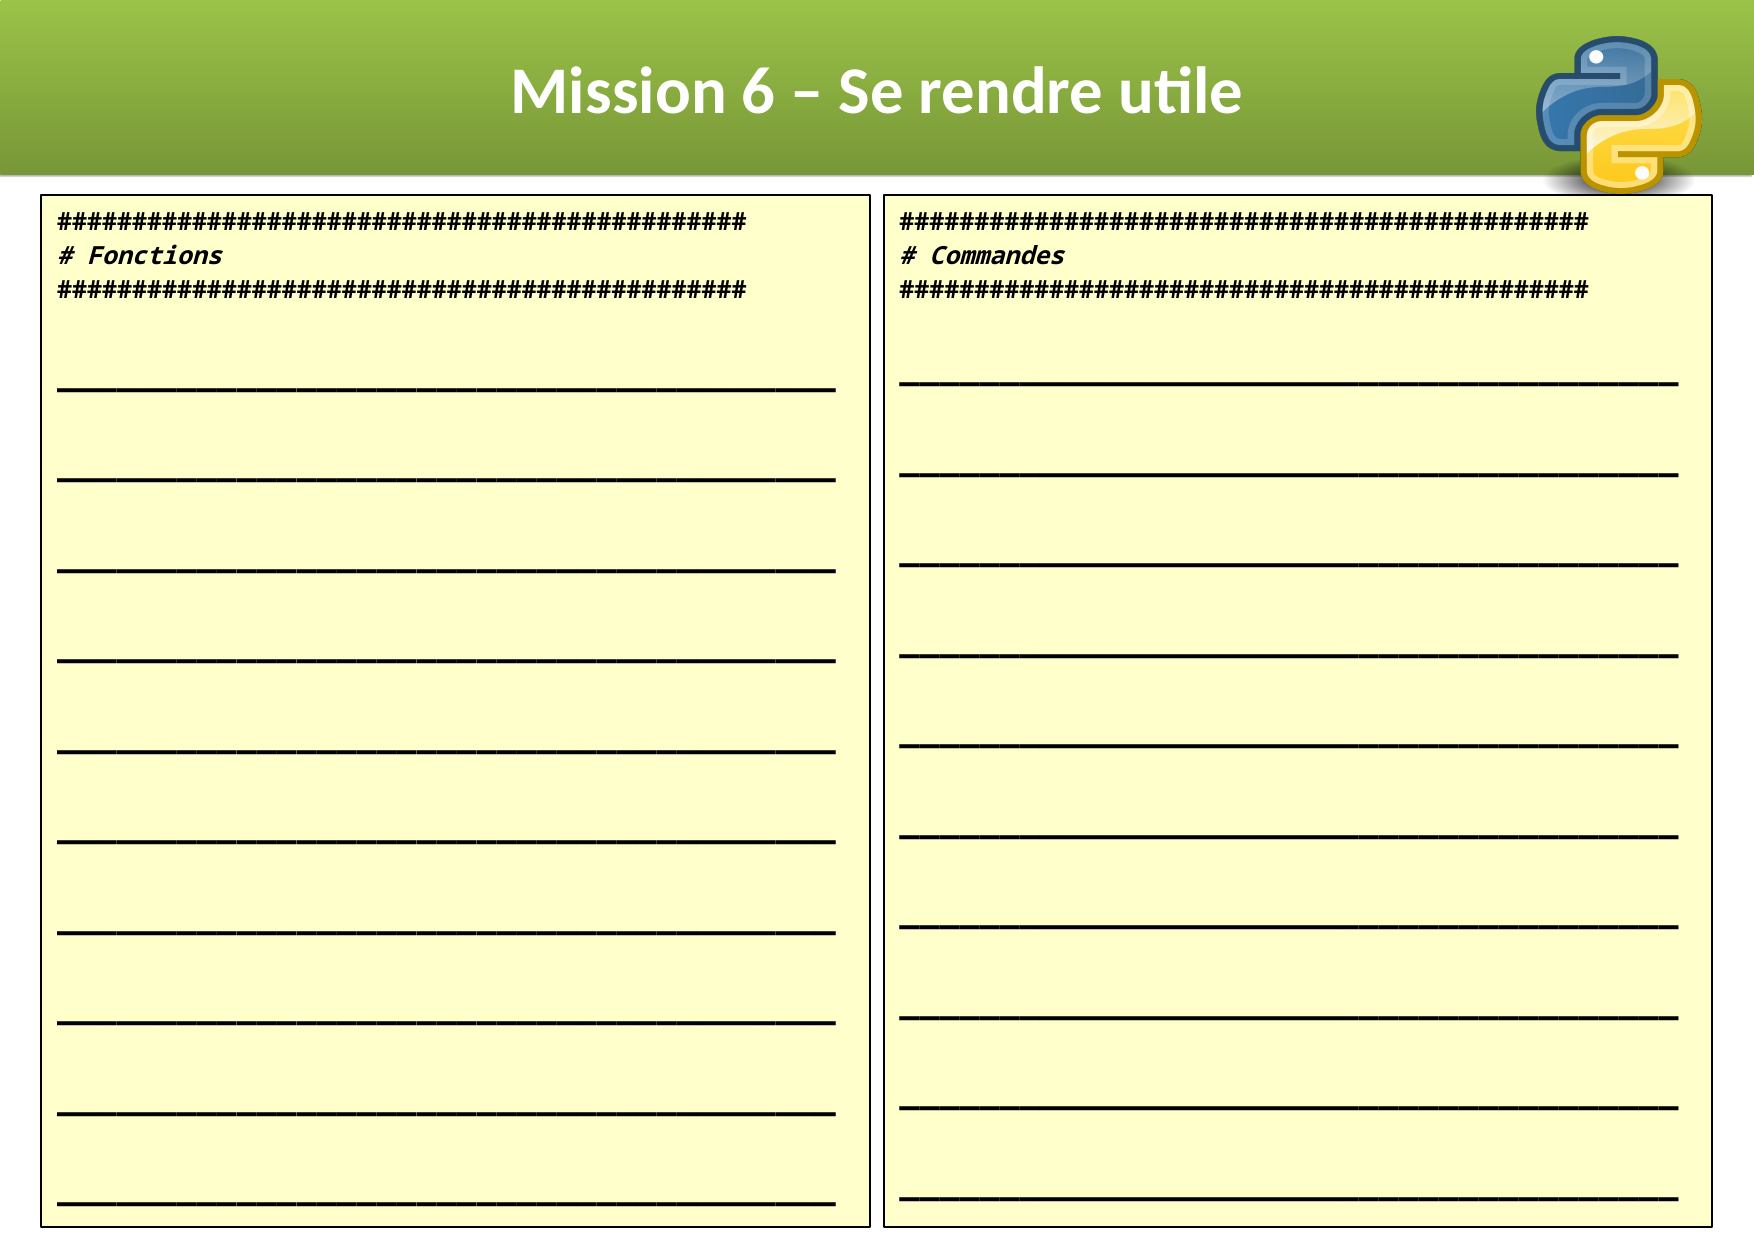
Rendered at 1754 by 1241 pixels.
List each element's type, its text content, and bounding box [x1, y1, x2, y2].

picture [1525, 32, 1713, 195]
text_box Mission 6 – Se rendre utile [0, 0, 1754, 175]
text_box ############################################## # Fonctions ############################################## _______________________________________ _______________________________________ _______________________________________ _______________________________________ _______________________________________ _______________________________________ _______________________________________ _______________________________________ _______________________________________ _______________________________________ _______________________________________ _______________________________________ _______________________________________ _______________________________________ [41, 195, 871, 1228]
text_box ############################################## # Commandes ############################################## _______________________________________ _______________________________________ _______________________________________ _______________________________________ _______________________________________ _______________________________________ _______________________________________ _______________________________________ _______________________________________ _______________________________________ _______________________________________ _______________________________________ _______________________________________ _______________________________________ [883, 195, 1713, 1228]
